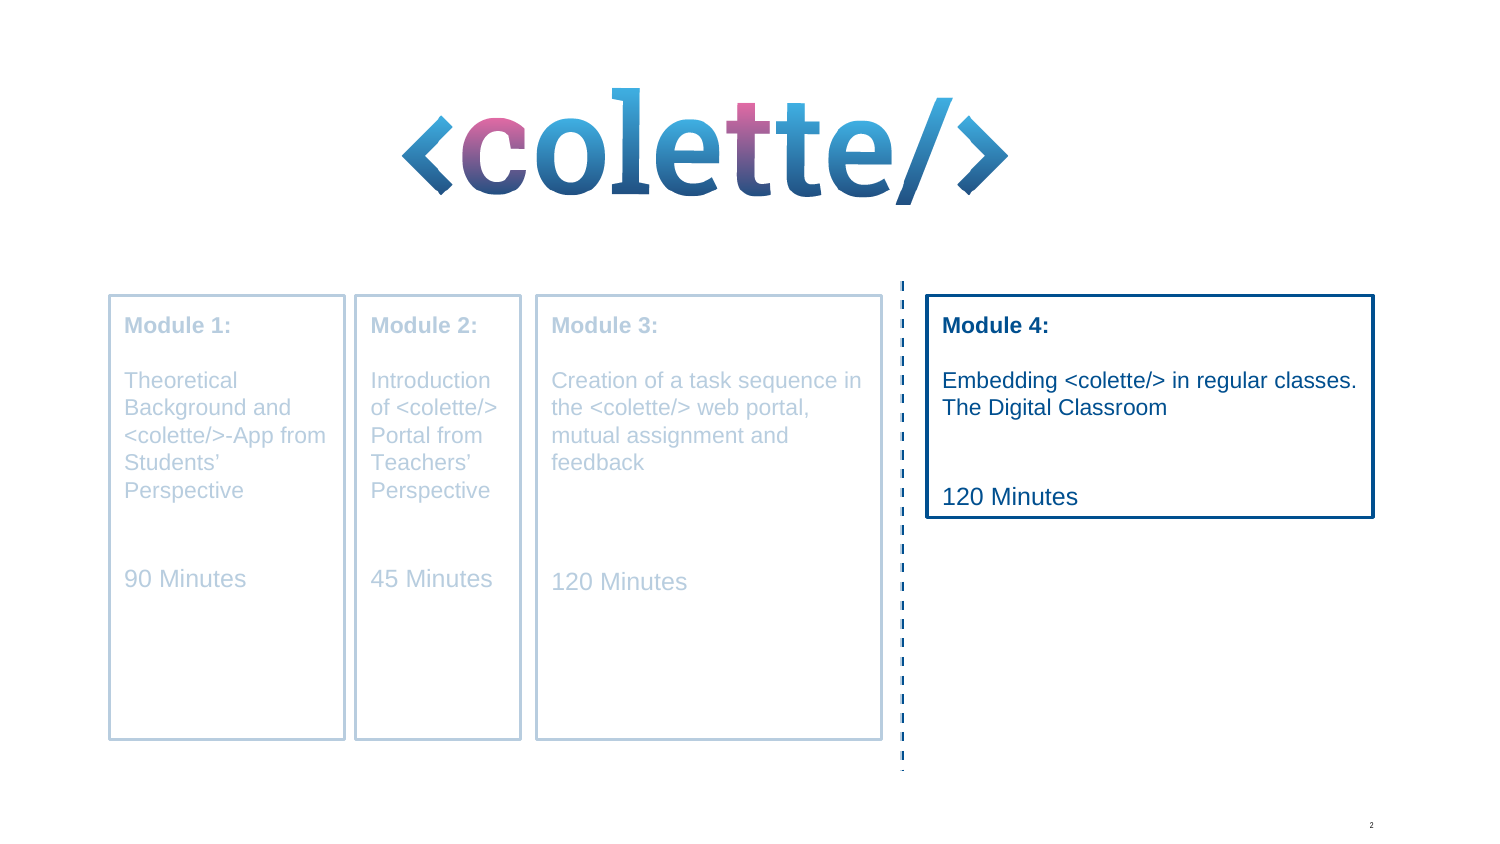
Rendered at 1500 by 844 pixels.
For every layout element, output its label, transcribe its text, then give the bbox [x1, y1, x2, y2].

text_box ‹#› [1364, 819, 1478, 833]
text_box [82, 253, 902, 782]
text_box Module 4: Embedding <colette/> in regular classes. The Digital Classroom 120 Minutes [926, 295, 1374, 518]
picture [306, 13, 1103, 279]
